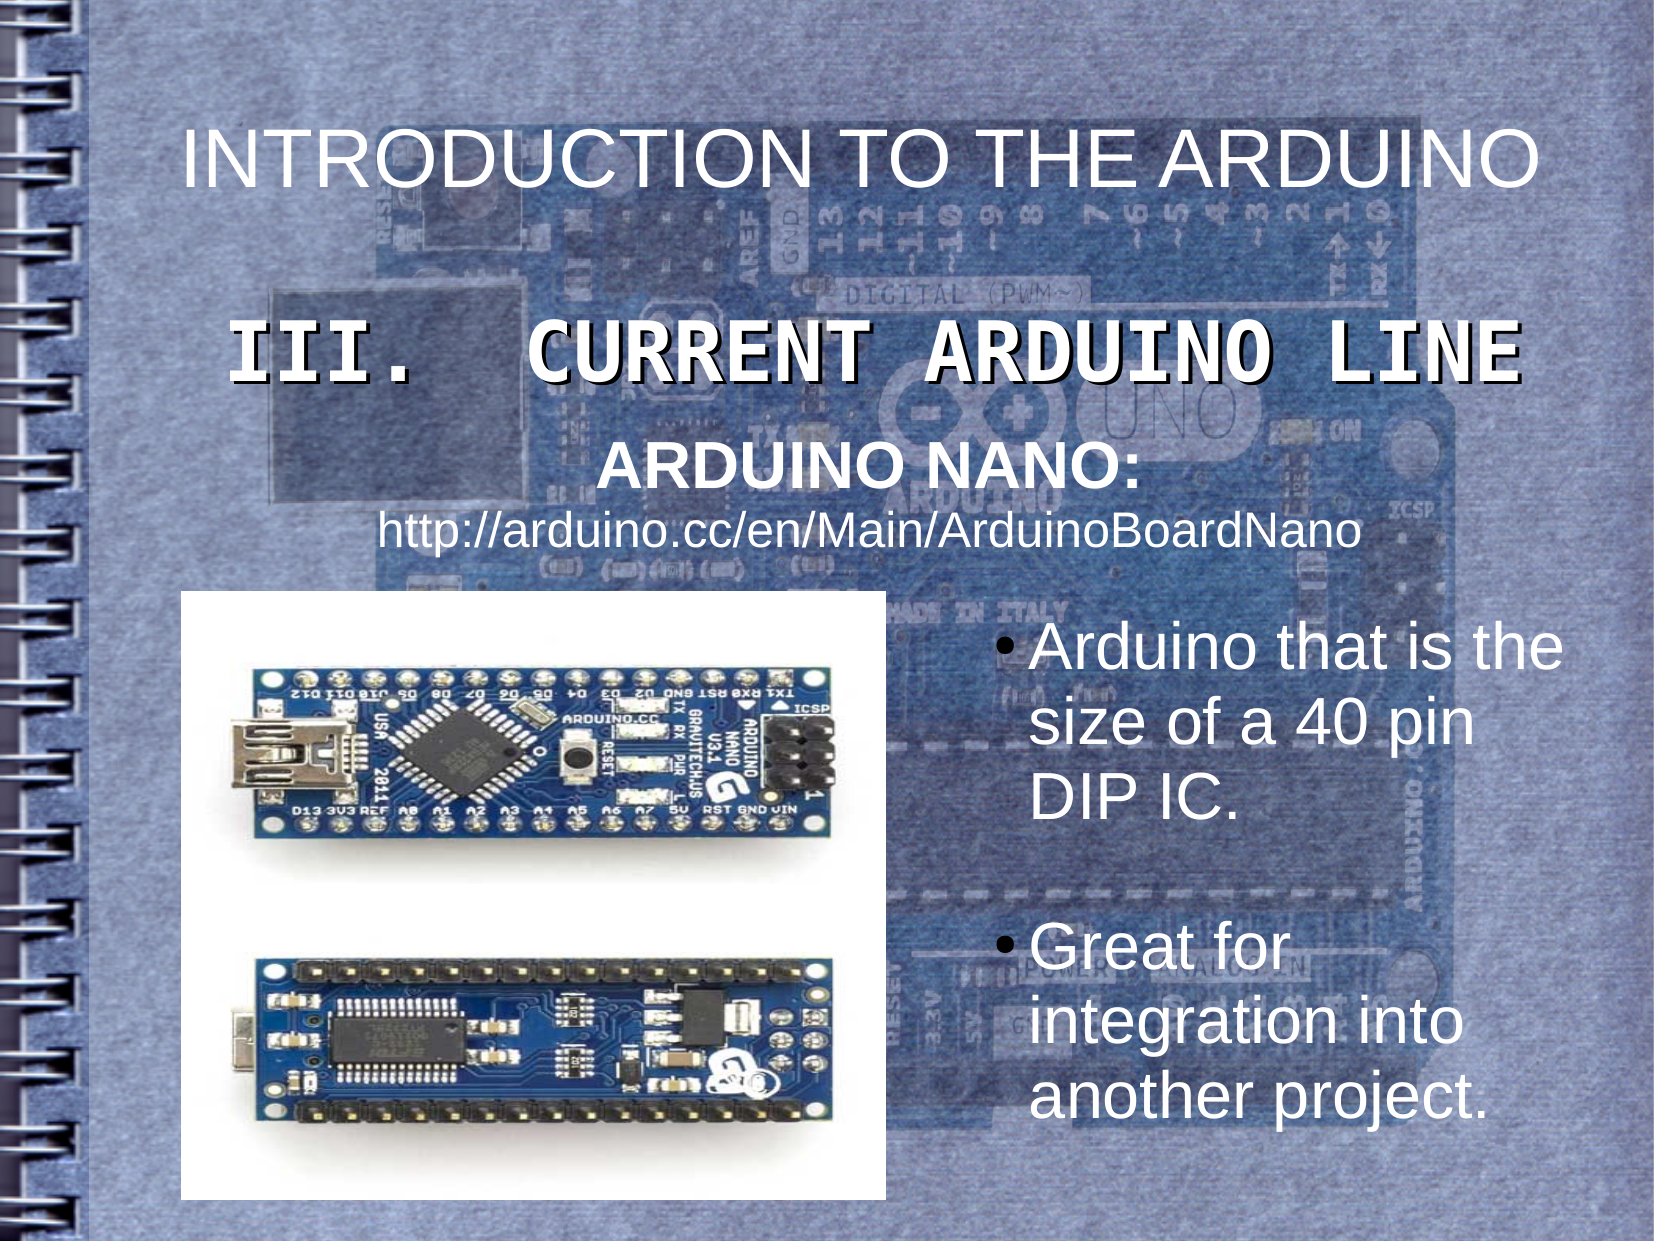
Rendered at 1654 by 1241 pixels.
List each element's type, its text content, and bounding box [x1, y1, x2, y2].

text_box ARDUINO NANO: http://arduino.cc/en/Main/ArduinoBoardNano [225, 420, 1516, 566]
text_box Arduino that is the size of a 40 pin DIP IC. Great for integration into another project. [978, 602, 1594, 1158]
text_box III. CURRENT ARDUINO LINE [153, 296, 1594, 409]
picture [0, 0, 1654, 1241]
text_box INTRODUCTION TO THE ARDUINO [165, 75, 1561, 286]
